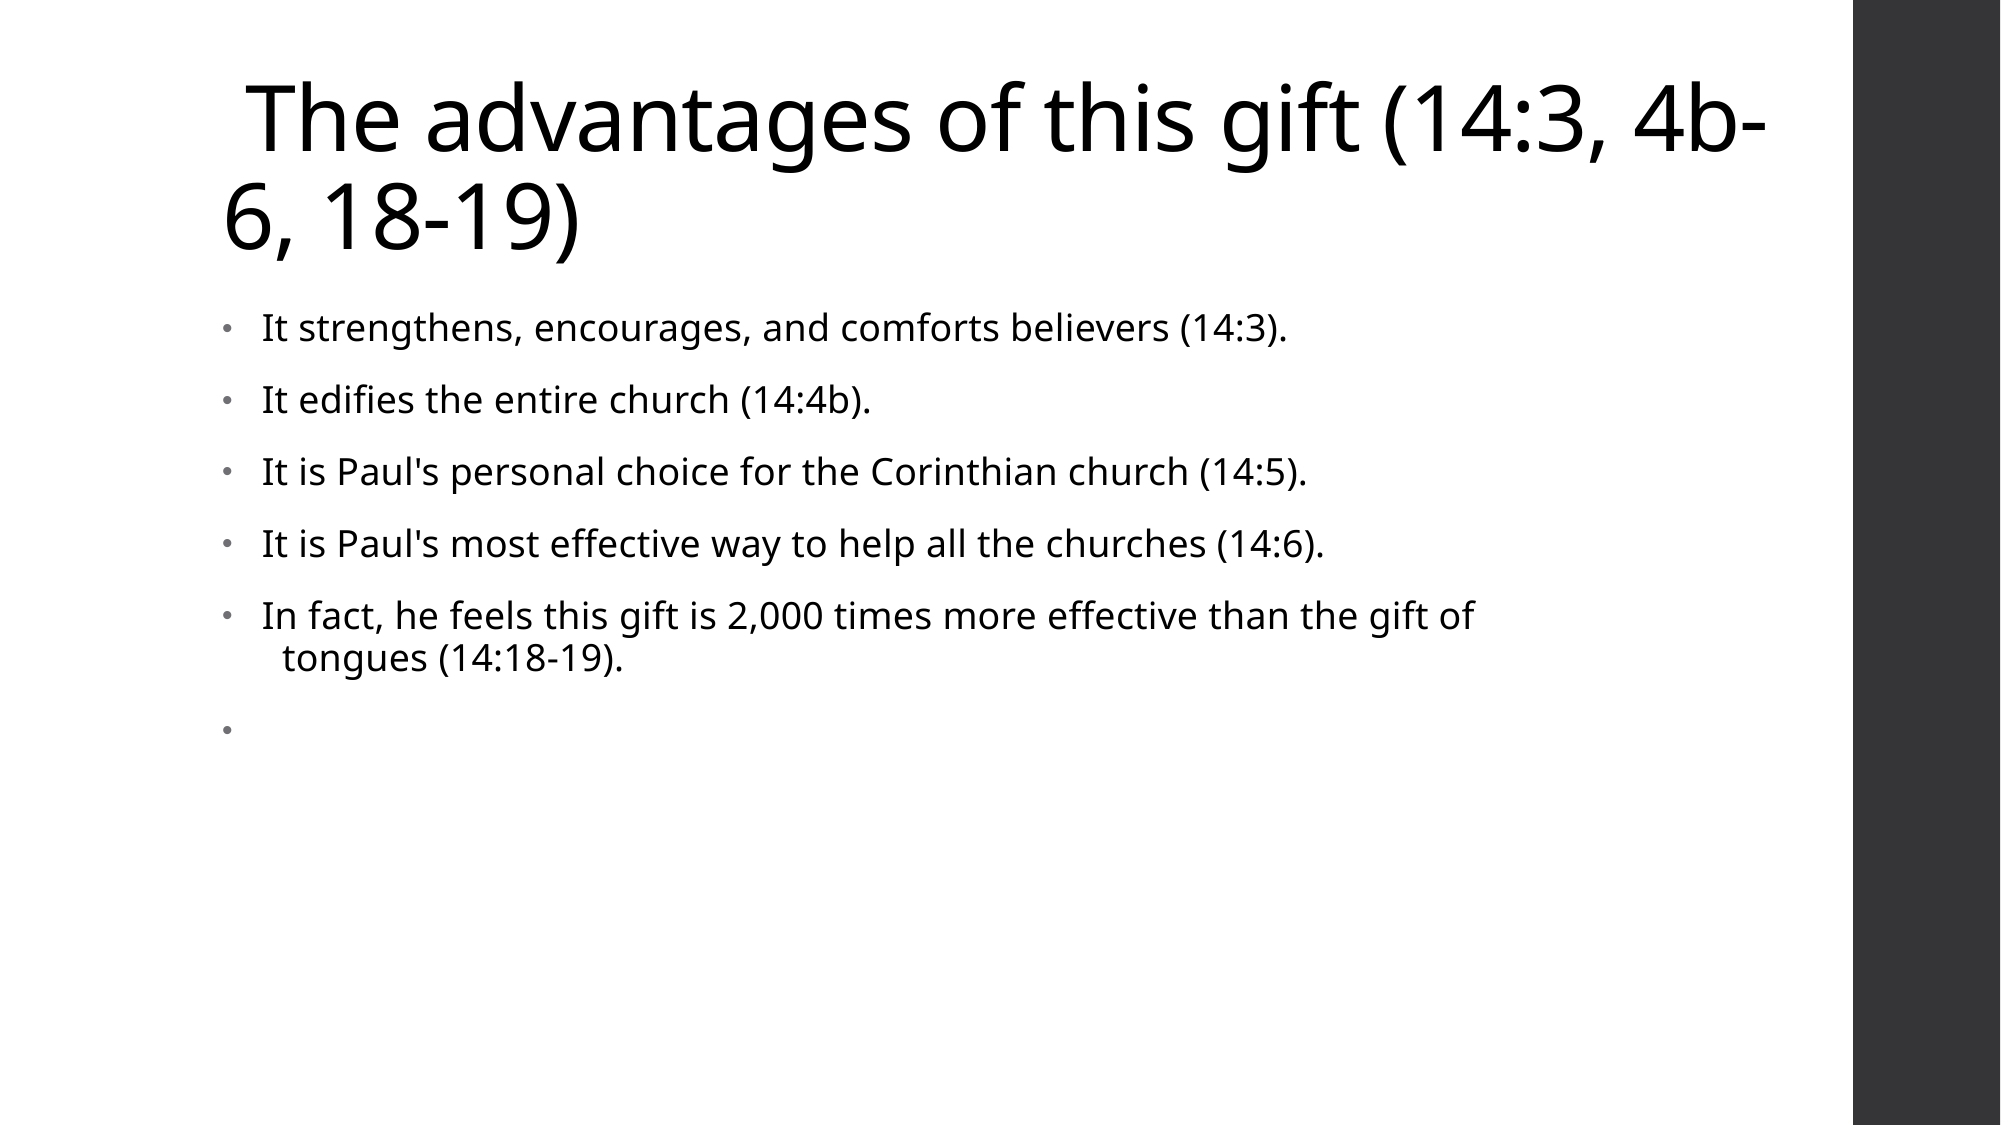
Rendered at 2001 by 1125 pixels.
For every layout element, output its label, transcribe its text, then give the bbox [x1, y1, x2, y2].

title The advantages of this gift (14:3, 4b-6, 18-19) [206, 60, 1797, 278]
list It strengthens, encourages, and comforts believers (14:3). It edifies the entire church (14:4b). It is Paul's personal choice for the Corinthian church (14:5). It is Paul's most effective way to help all the churches (14:6). In fact, he feels this gift is 2,000 times more effective than the gift of tongues (14:18-19). [206, 299, 1617, 1014]
